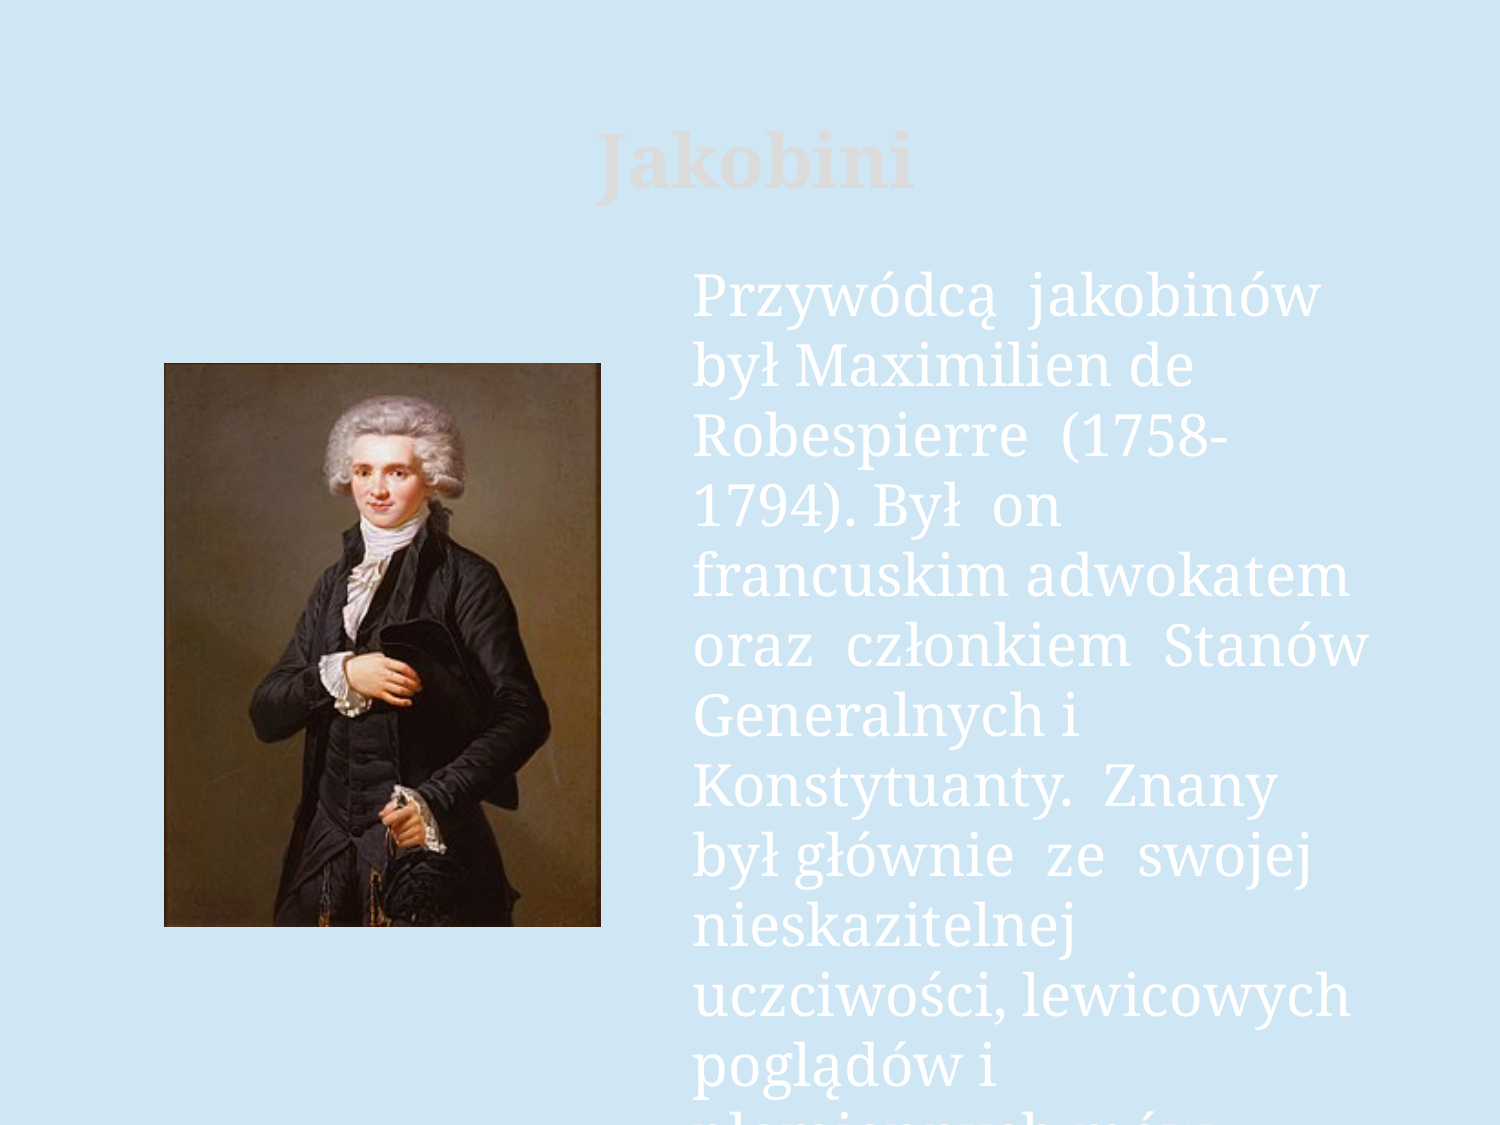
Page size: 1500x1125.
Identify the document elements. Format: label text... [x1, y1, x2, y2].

title Jakobini [82, 70, 1432, 247]
picture [164, 363, 601, 927]
list Przywódcą jakobinów był Maximilien de Robespierre (1758-1794). Był on francuskim adwokatem oraz członkiem Stanów Generalnych i Konstytuanty. Znany był głównie ze swojej nieskazitelnej uczciwości, lewicowych poglądów i płomiennych mów. [691, 257, 1372, 1043]
